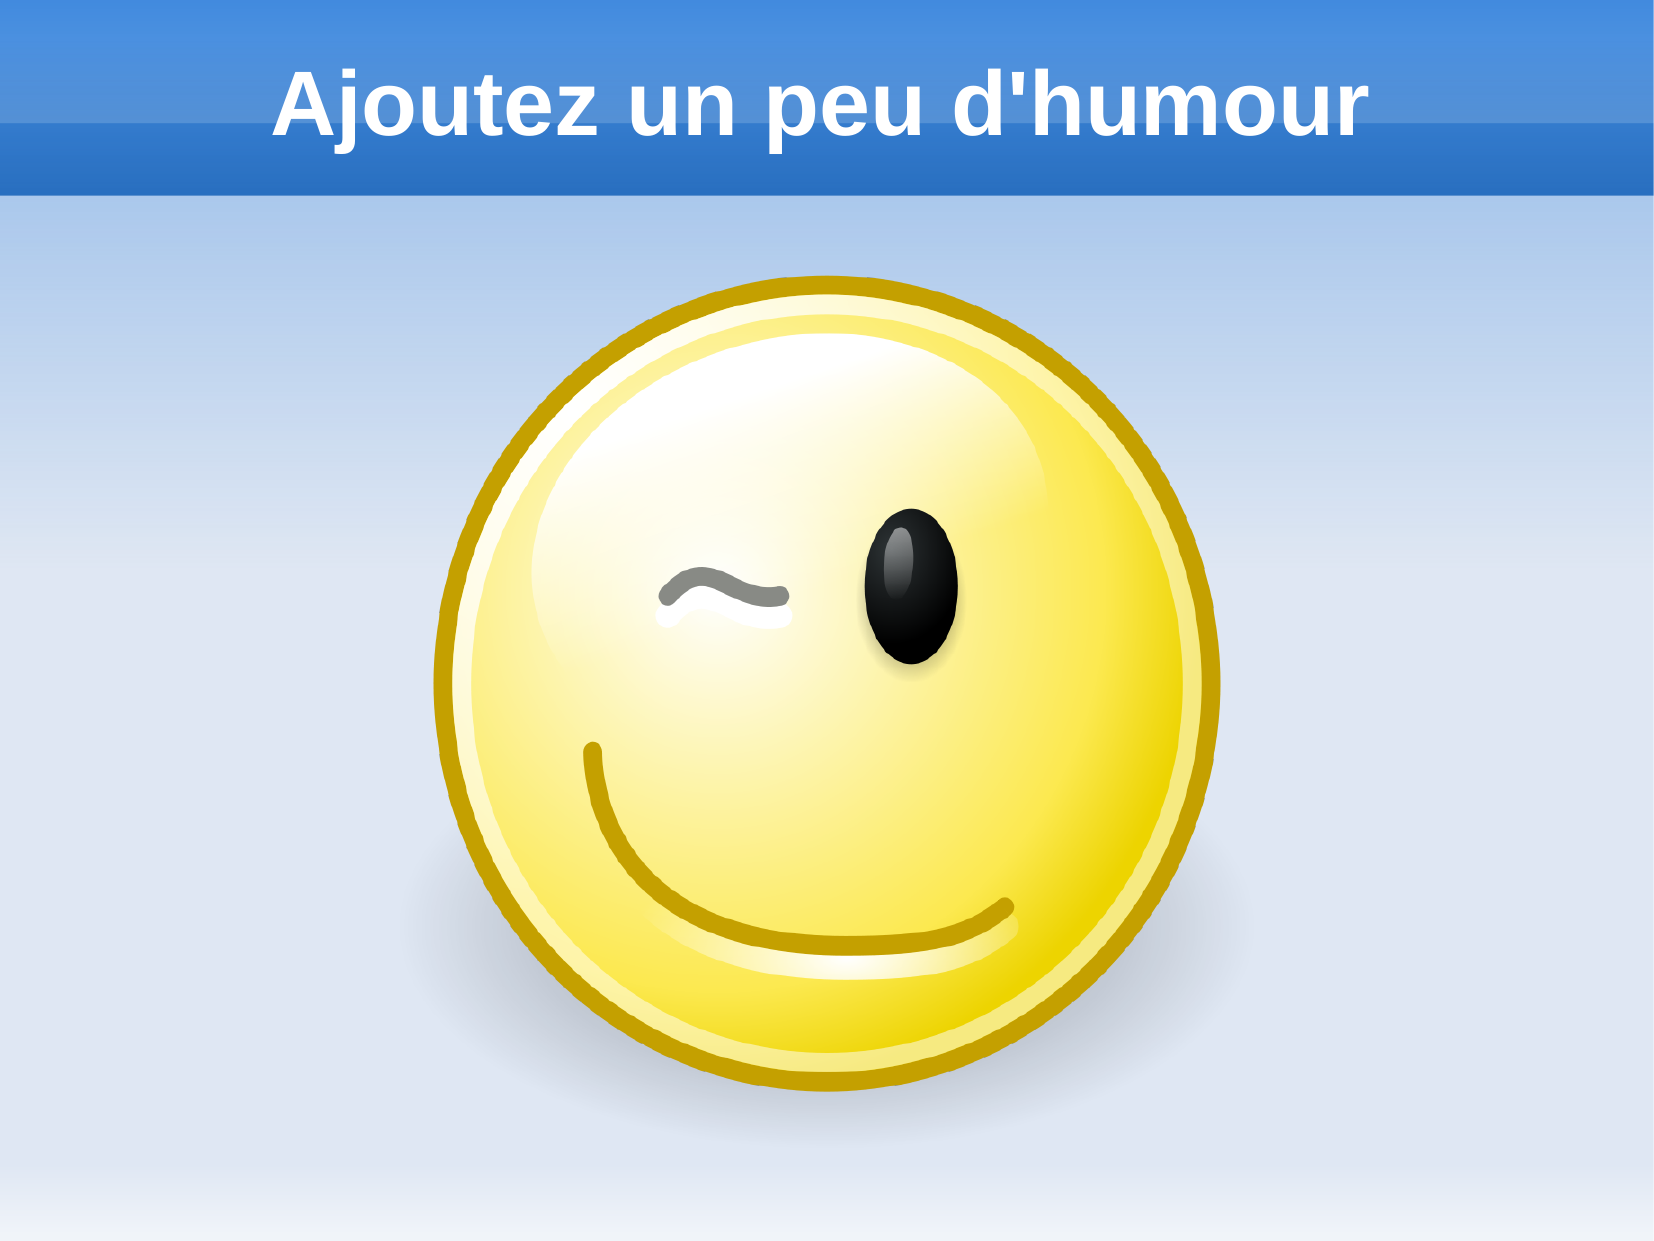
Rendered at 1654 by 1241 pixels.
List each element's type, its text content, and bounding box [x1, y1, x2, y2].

title Ajoutez un peu d'humour [76, 0, 1565, 208]
picture [0, 0, 1654, 1241]
